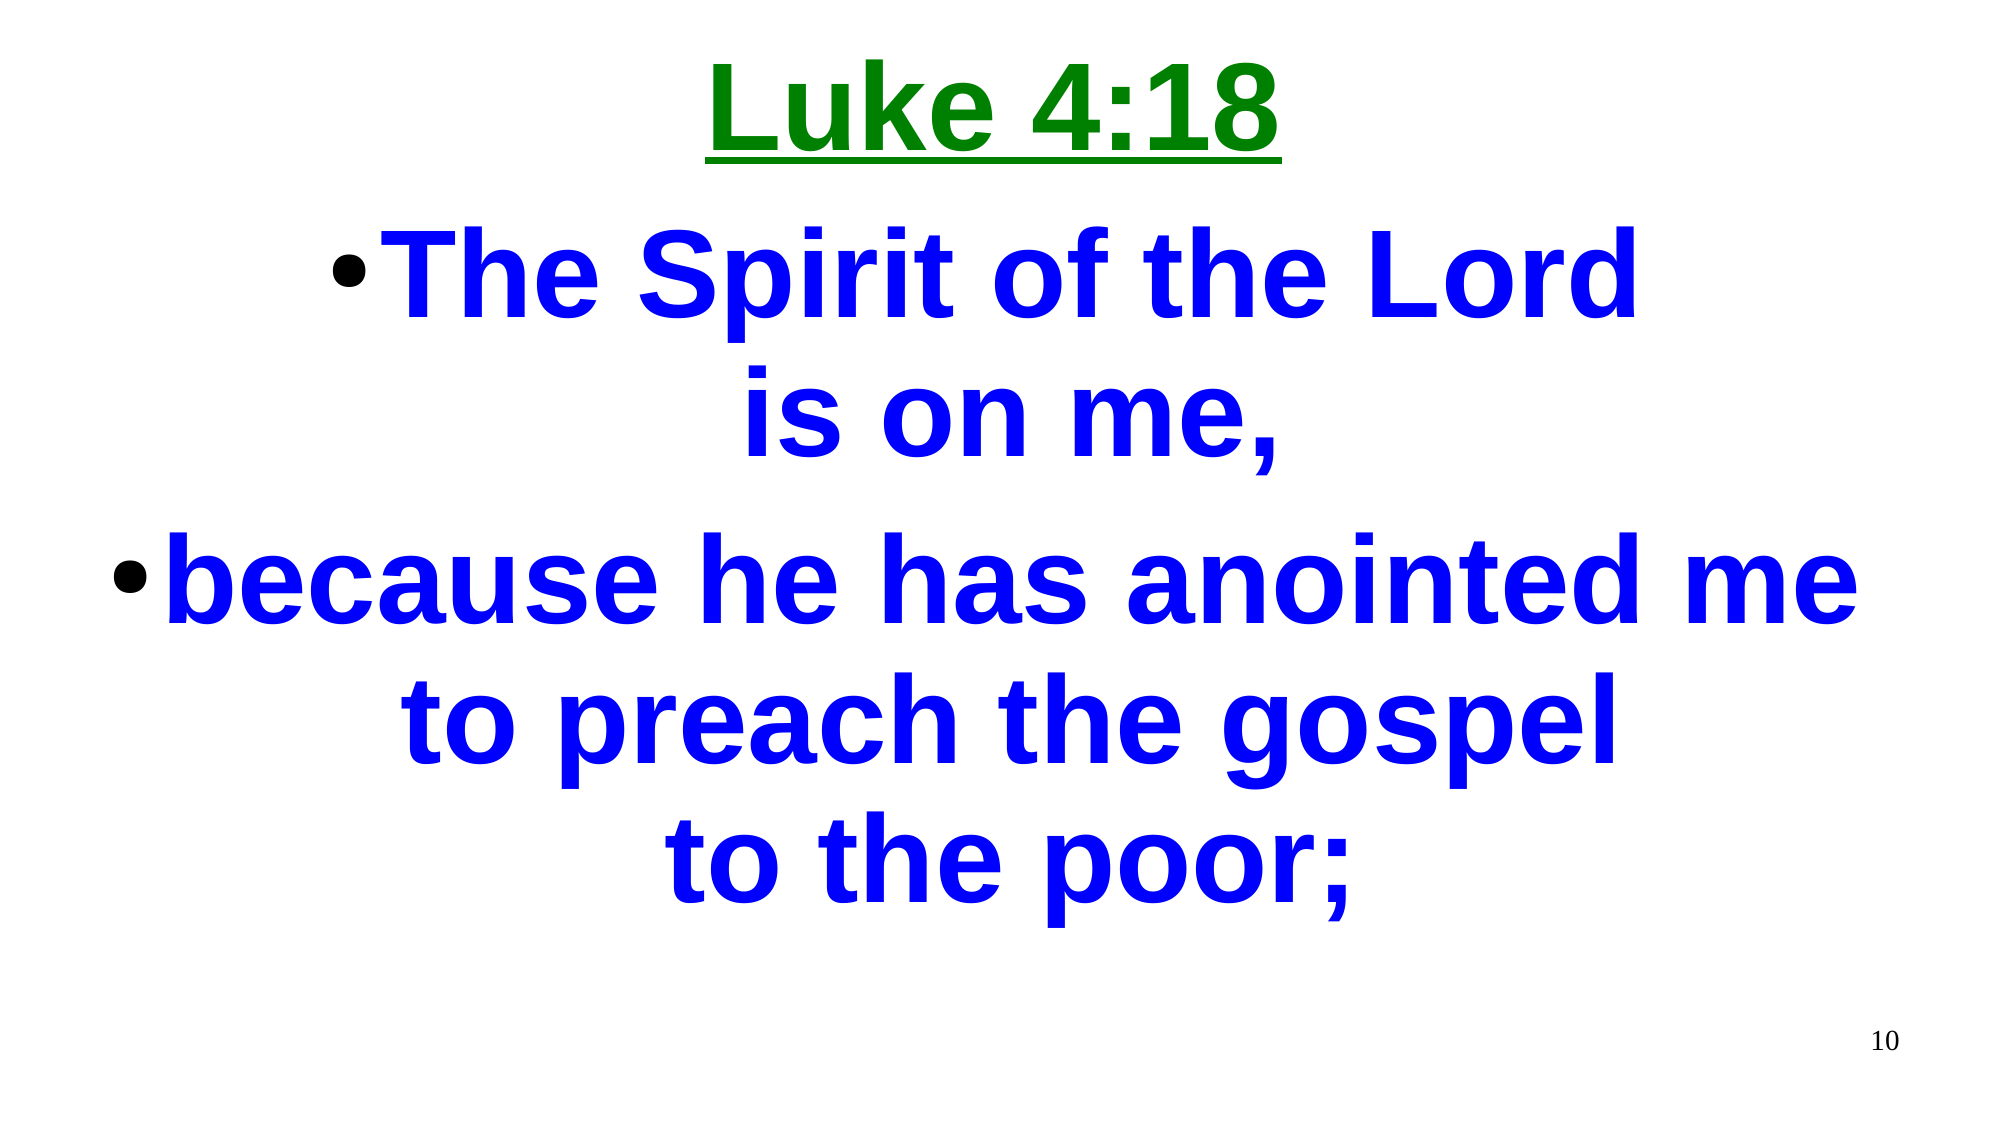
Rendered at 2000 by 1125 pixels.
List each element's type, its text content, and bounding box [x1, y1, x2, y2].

list Luke 4:18 The Spirit of the Lord is on me, because he has anointed me to preach the gospel to the poor; [37, 37, 1951, 1088]
